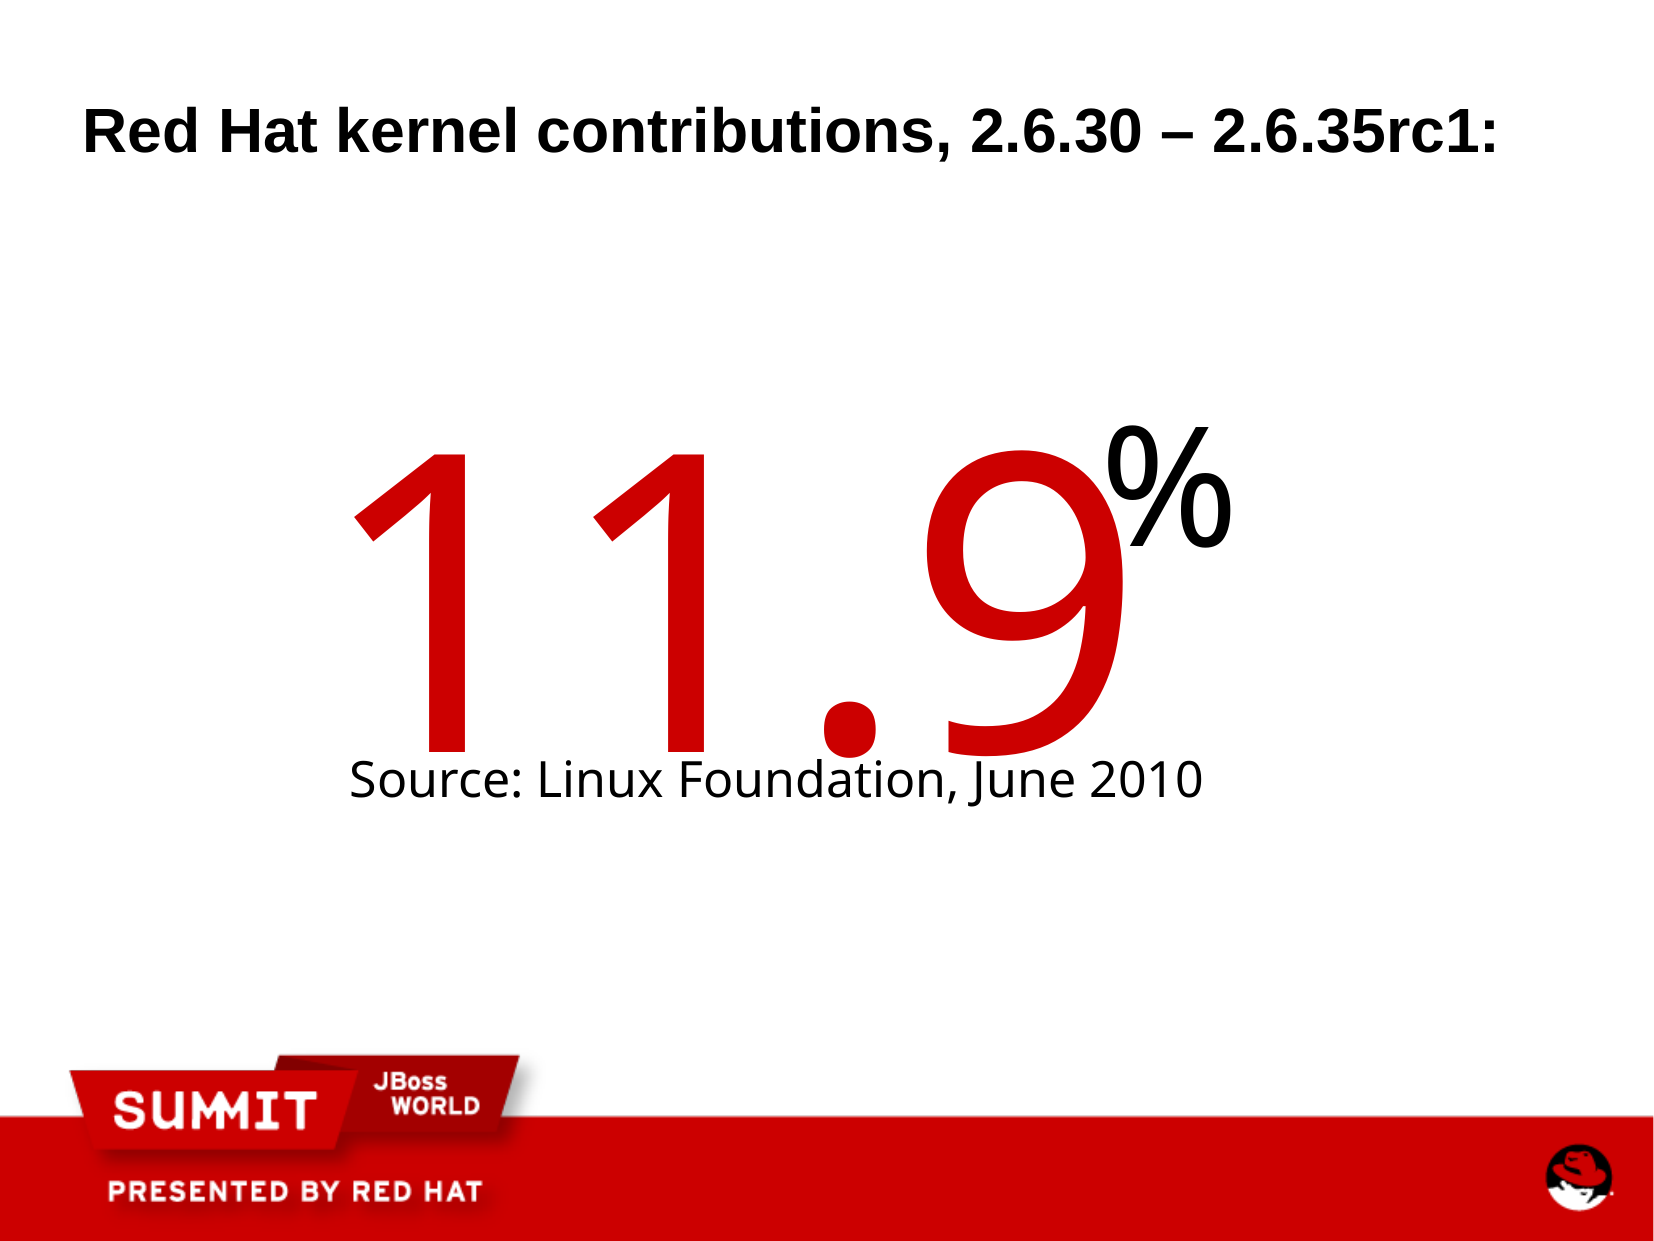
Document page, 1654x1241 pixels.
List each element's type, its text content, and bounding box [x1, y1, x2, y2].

title Red Hat kernel contributions, 2.6.30 – 2.6.35rc1: [82, 37, 1571, 226]
text_box Source: Linux Foundation, June 2010 [334, 737, 1265, 808]
text_box % [1085, 360, 1274, 563]
text_box 11.9 [302, 300, 1241, 783]
picture [0, 1043, 1654, 1241]
